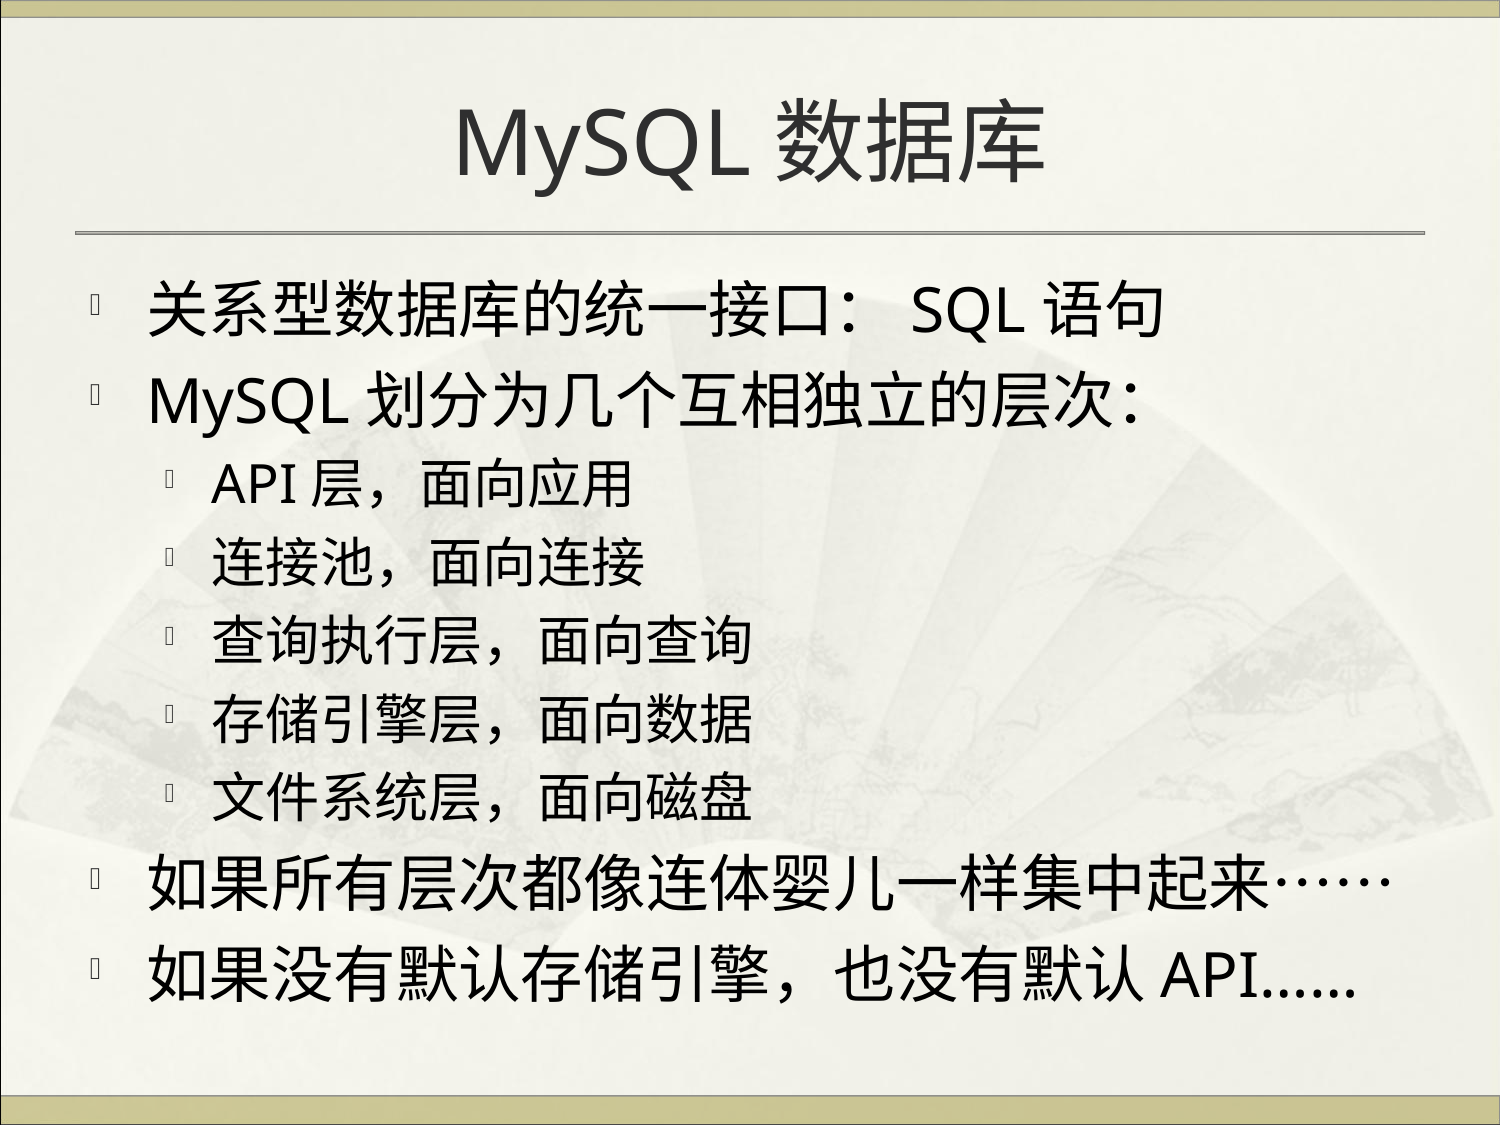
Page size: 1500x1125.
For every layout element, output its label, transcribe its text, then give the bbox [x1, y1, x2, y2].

list 关系型数据库的统一接口：SQL语句 MySQL划分为几个互相独立的层次： API层，面向应用 连接池，面向连接 查询执行层，面向查询 存储引擎层，面向数据 文件系统层，面向磁盘 如果所有层次都像连体婴儿一样集中起来…… 如果没有默认存储引擎，也没有默认API…… [75, 262, 1426, 1032]
title MySQL数据库 [75, 45, 1426, 233]
picture [0, 0, 1500, 1125]
